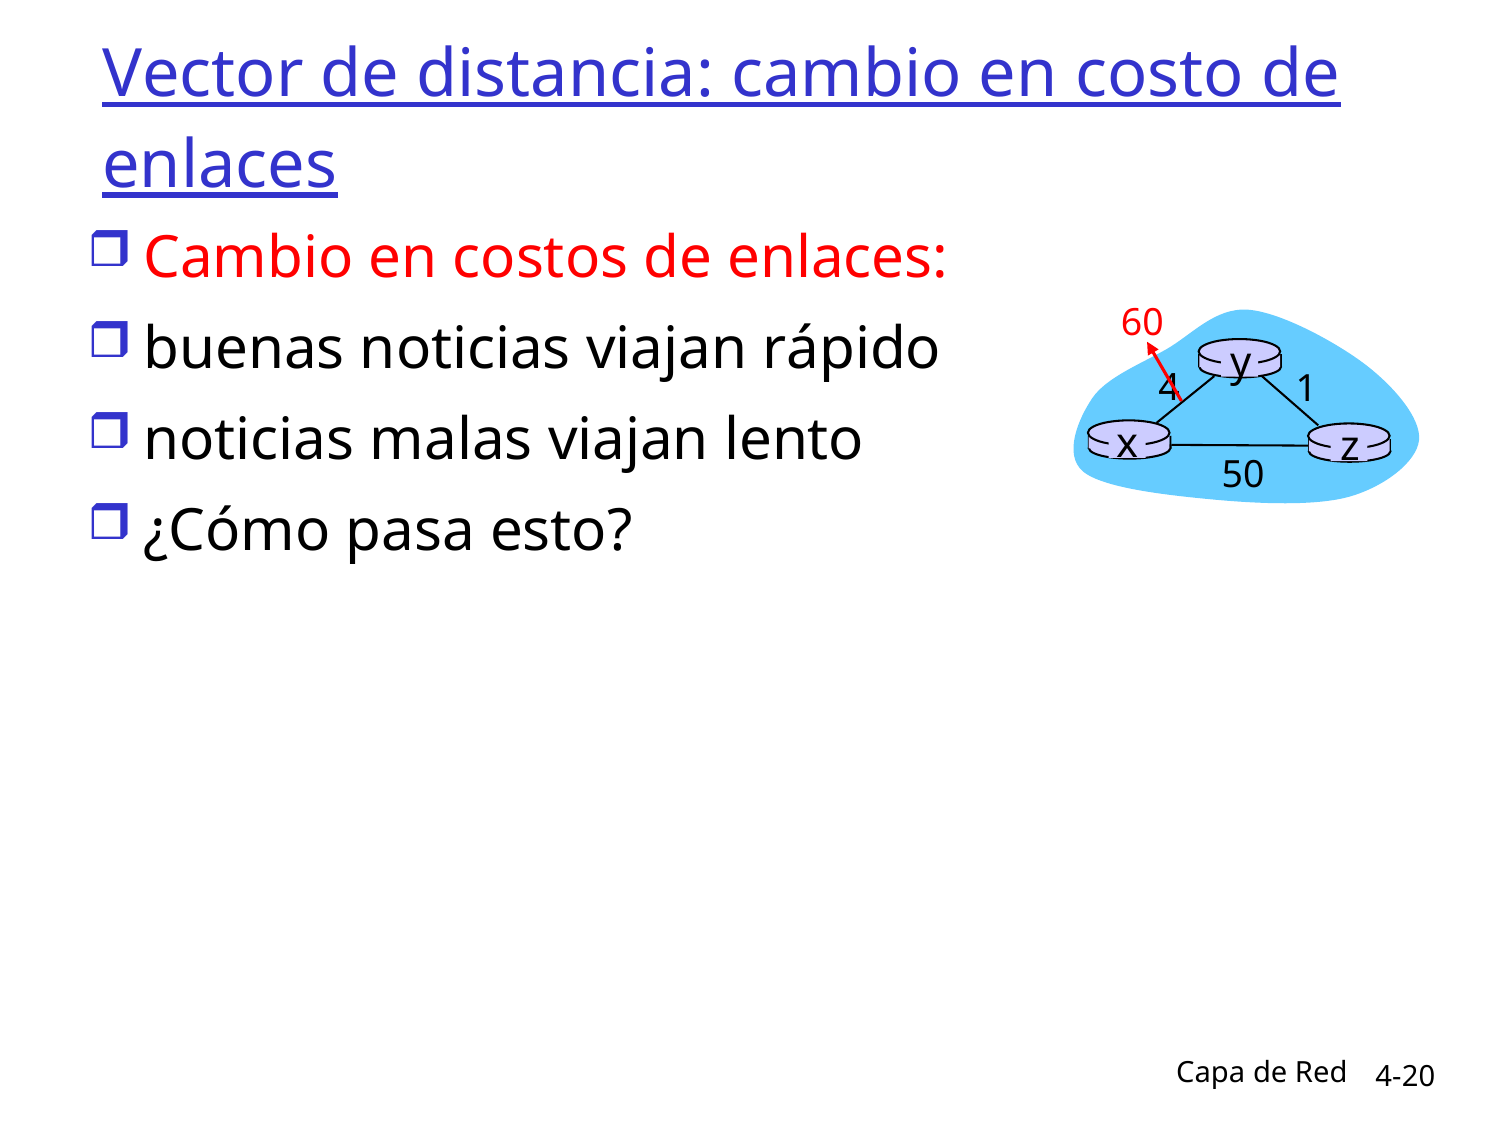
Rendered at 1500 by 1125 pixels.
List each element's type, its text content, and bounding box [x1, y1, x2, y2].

text_box x [1102, 407, 1154, 474]
text_box z [1325, 411, 1375, 477]
text_box [1073, 309, 1420, 504]
text_box 4 [1162, 383, 1172, 391]
text_box y [1215, 326, 1267, 393]
text_box 4 [1143, 355, 1195, 416]
title Vector de distancia: cambio en costo de enlaces [87, 21, 1363, 211]
text_box 60 [1106, 290, 1179, 352]
list Cambio en costos de enlaces: buenas noticias viajan rápido noticias malas viajan lento ¿Cómo pasa esto? [87, 214, 1055, 758]
text_box 1 [1280, 356, 1332, 417]
text_box 50 [1206, 442, 1280, 503]
